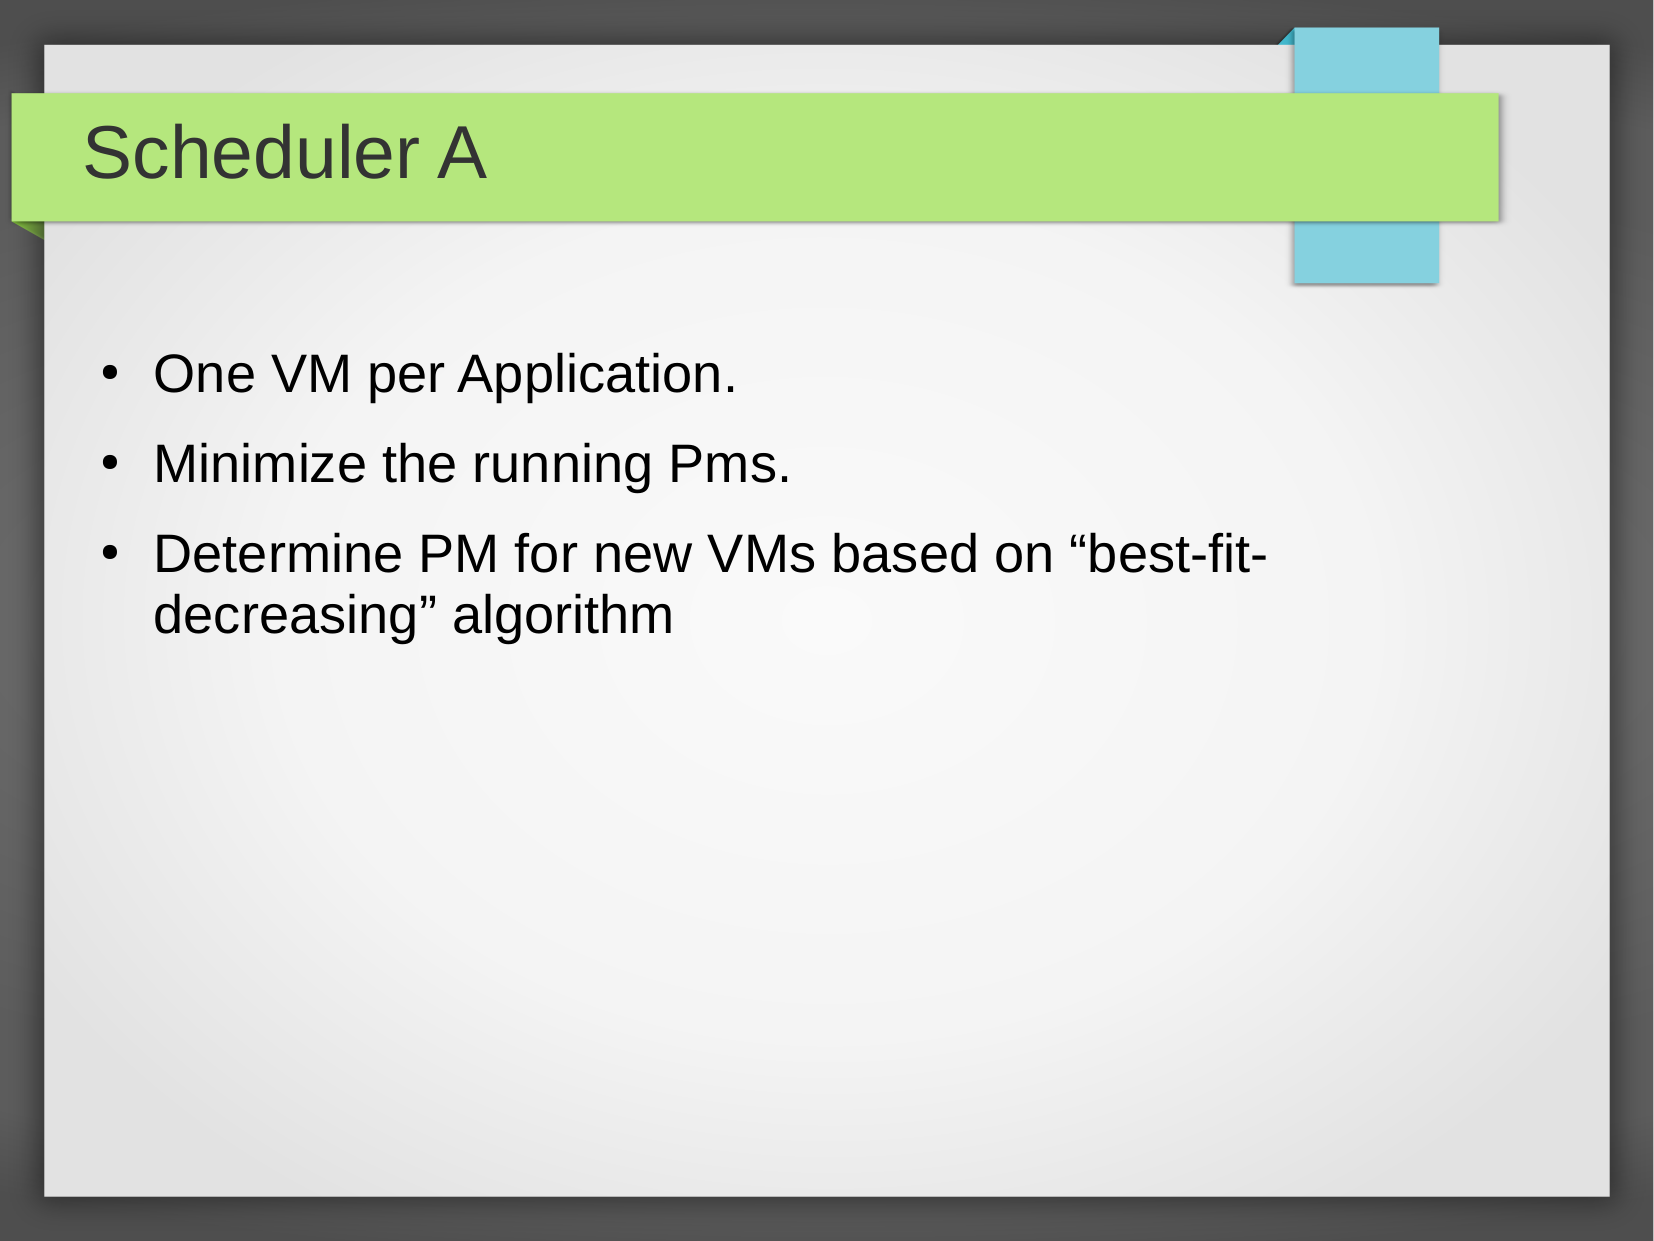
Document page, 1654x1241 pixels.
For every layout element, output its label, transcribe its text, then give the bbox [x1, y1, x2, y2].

list One VM per Application. Minimize the running Pms. Determine PM for new VMs based on “best-fit-decreasing” algorithm [82, 343, 1538, 1063]
title Scheduler A [82, 49, 1571, 257]
picture [0, 0, 1654, 1241]
